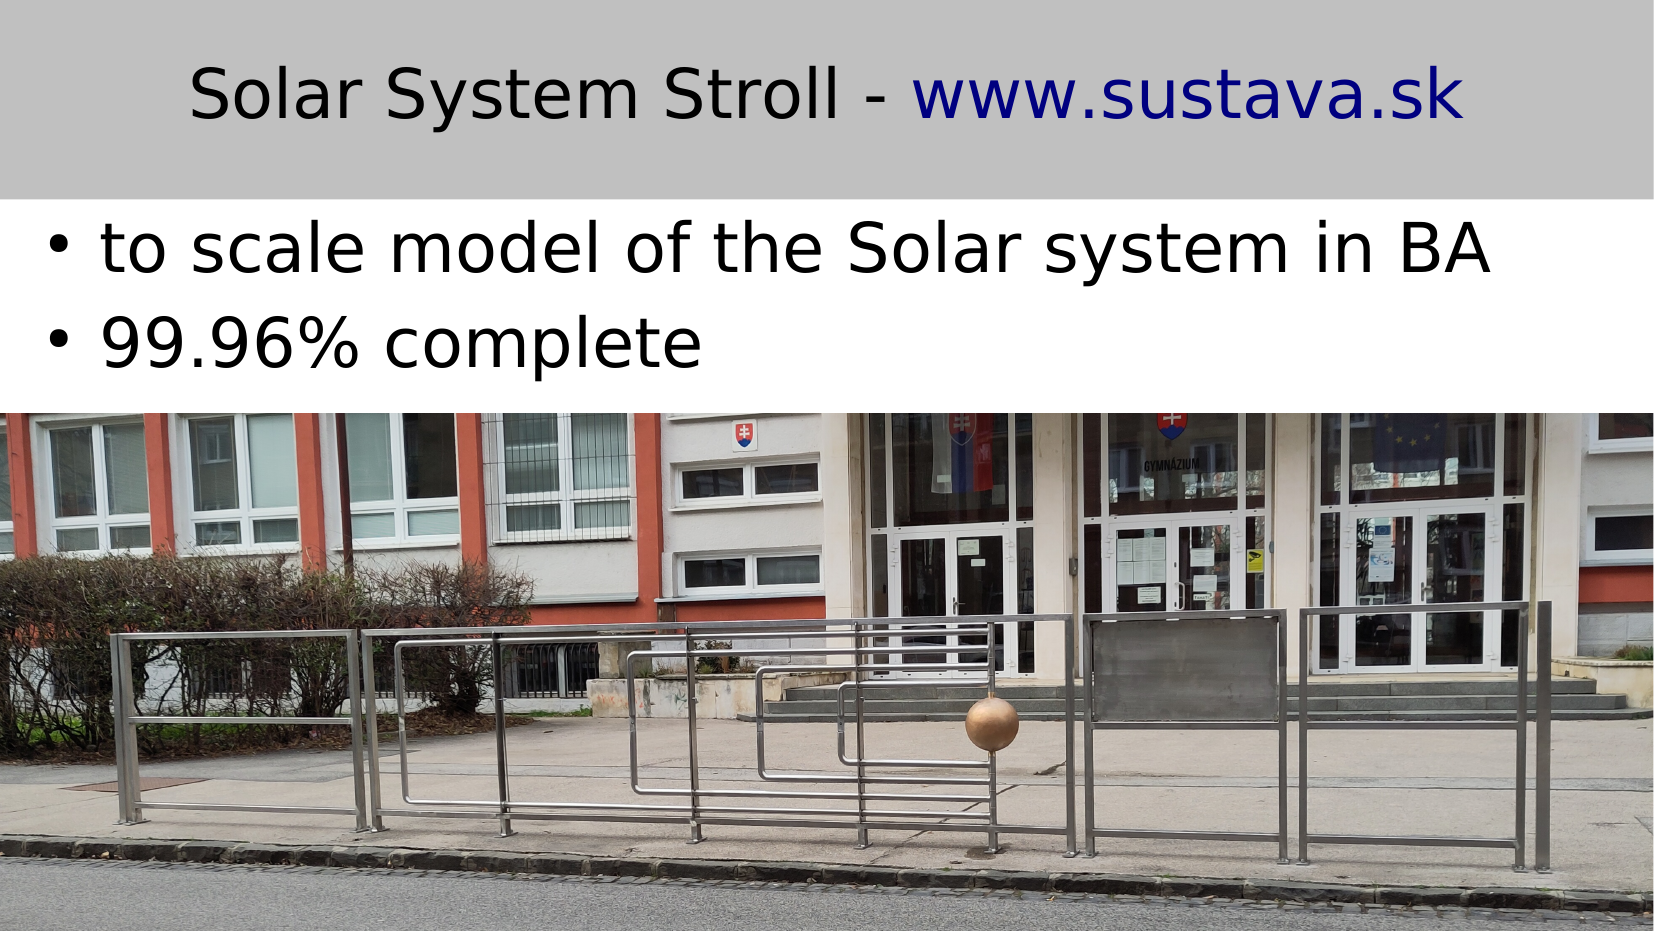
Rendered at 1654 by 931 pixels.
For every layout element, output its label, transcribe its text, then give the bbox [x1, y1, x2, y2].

picture [0, 413, 1654, 931]
title Solar System Stroll - www.sustava.sk [88, 22, 1565, 178]
list to scale model of the Solar system in BA 99.96% complete [29, 221, 1533, 413]
